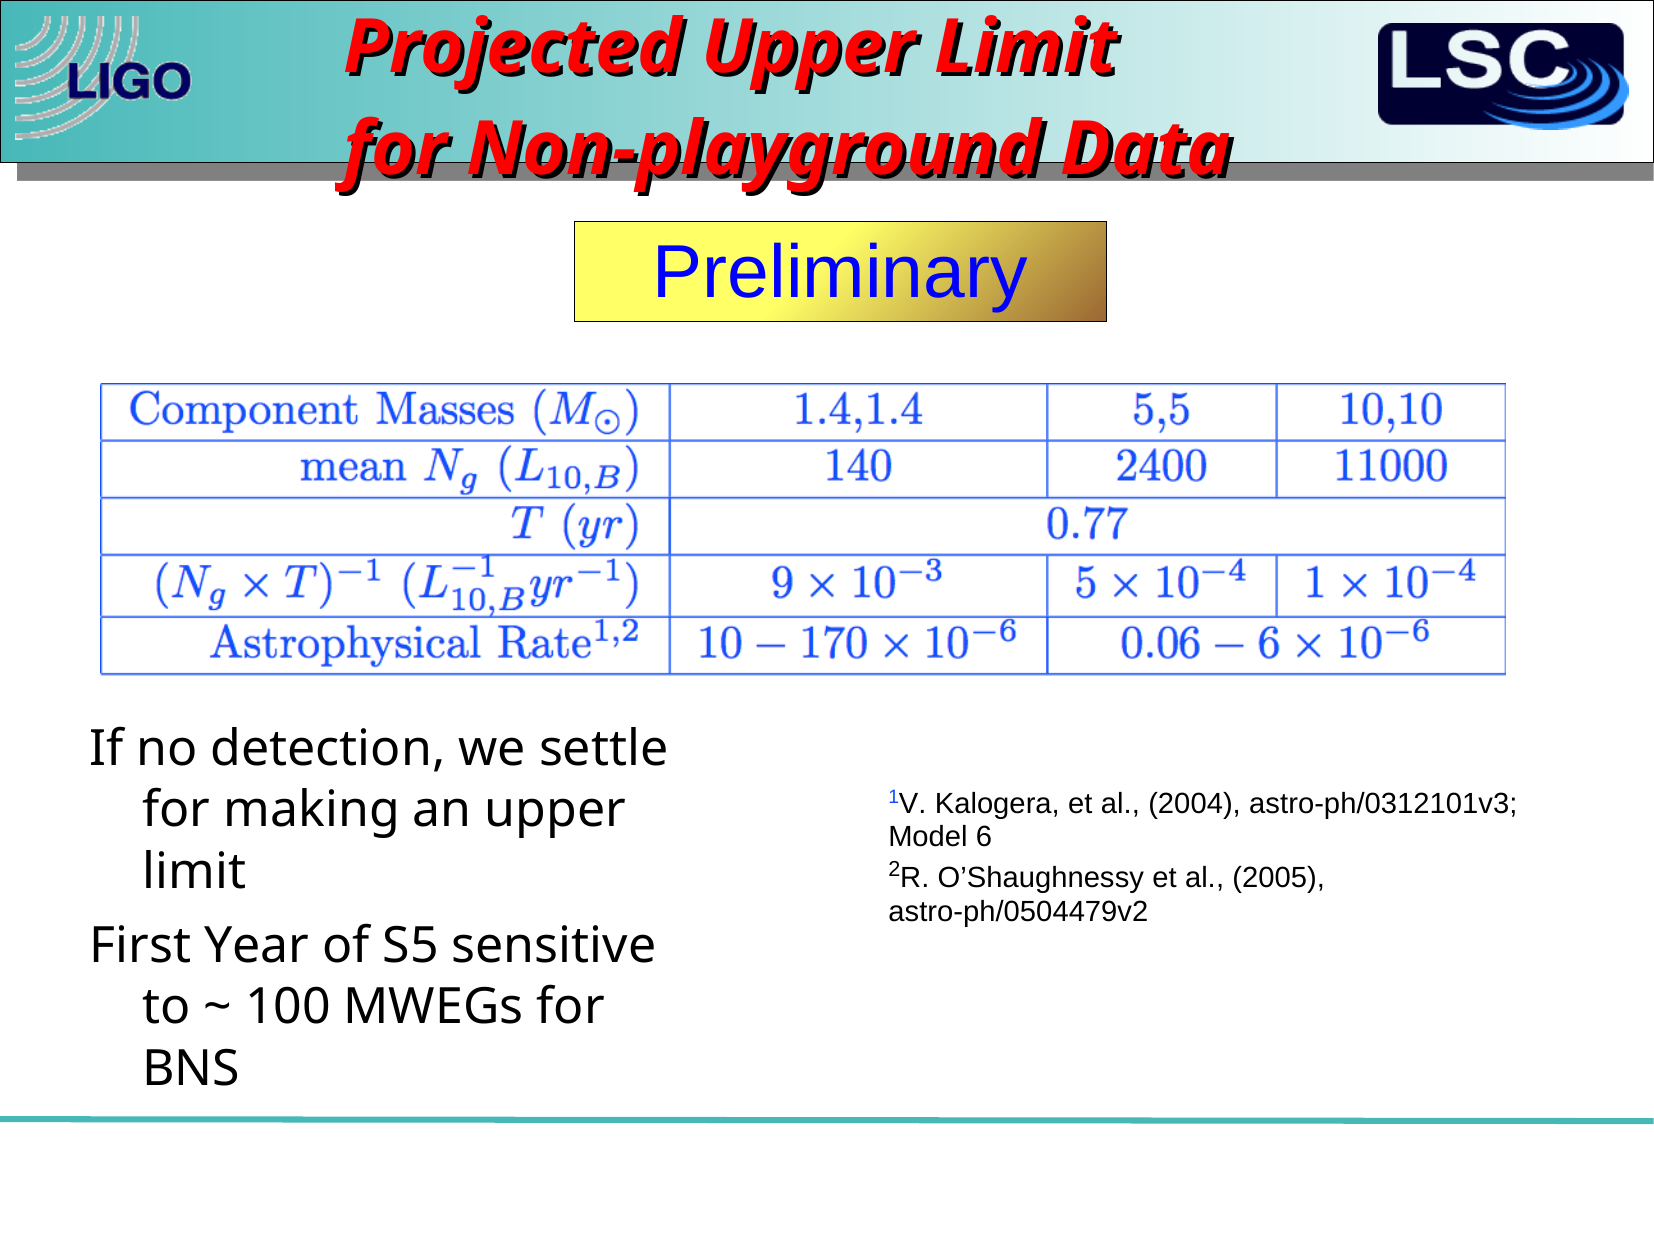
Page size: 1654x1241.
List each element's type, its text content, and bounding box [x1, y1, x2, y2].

text_box 1V. Kalogera, et al., (2004), astro-ph/0312101v3; Model 6 2R. O’Shaughnessy et al., (2005), astro-ph/0504479v2 [873, 775, 1553, 936]
picture [1378, 23, 1629, 130]
list If no detection, we settle for making an upper limit First Year of S5 sensitive to ~ 100 MWEGs for BNS [56, 708, 709, 1096]
text_box Preliminary [574, 221, 1107, 322]
picture [15, 16, 192, 140]
picture [100, 383, 1506, 677]
text_box Projected Upper Limit for Non-playground Data [328, 0, 1304, 184]
